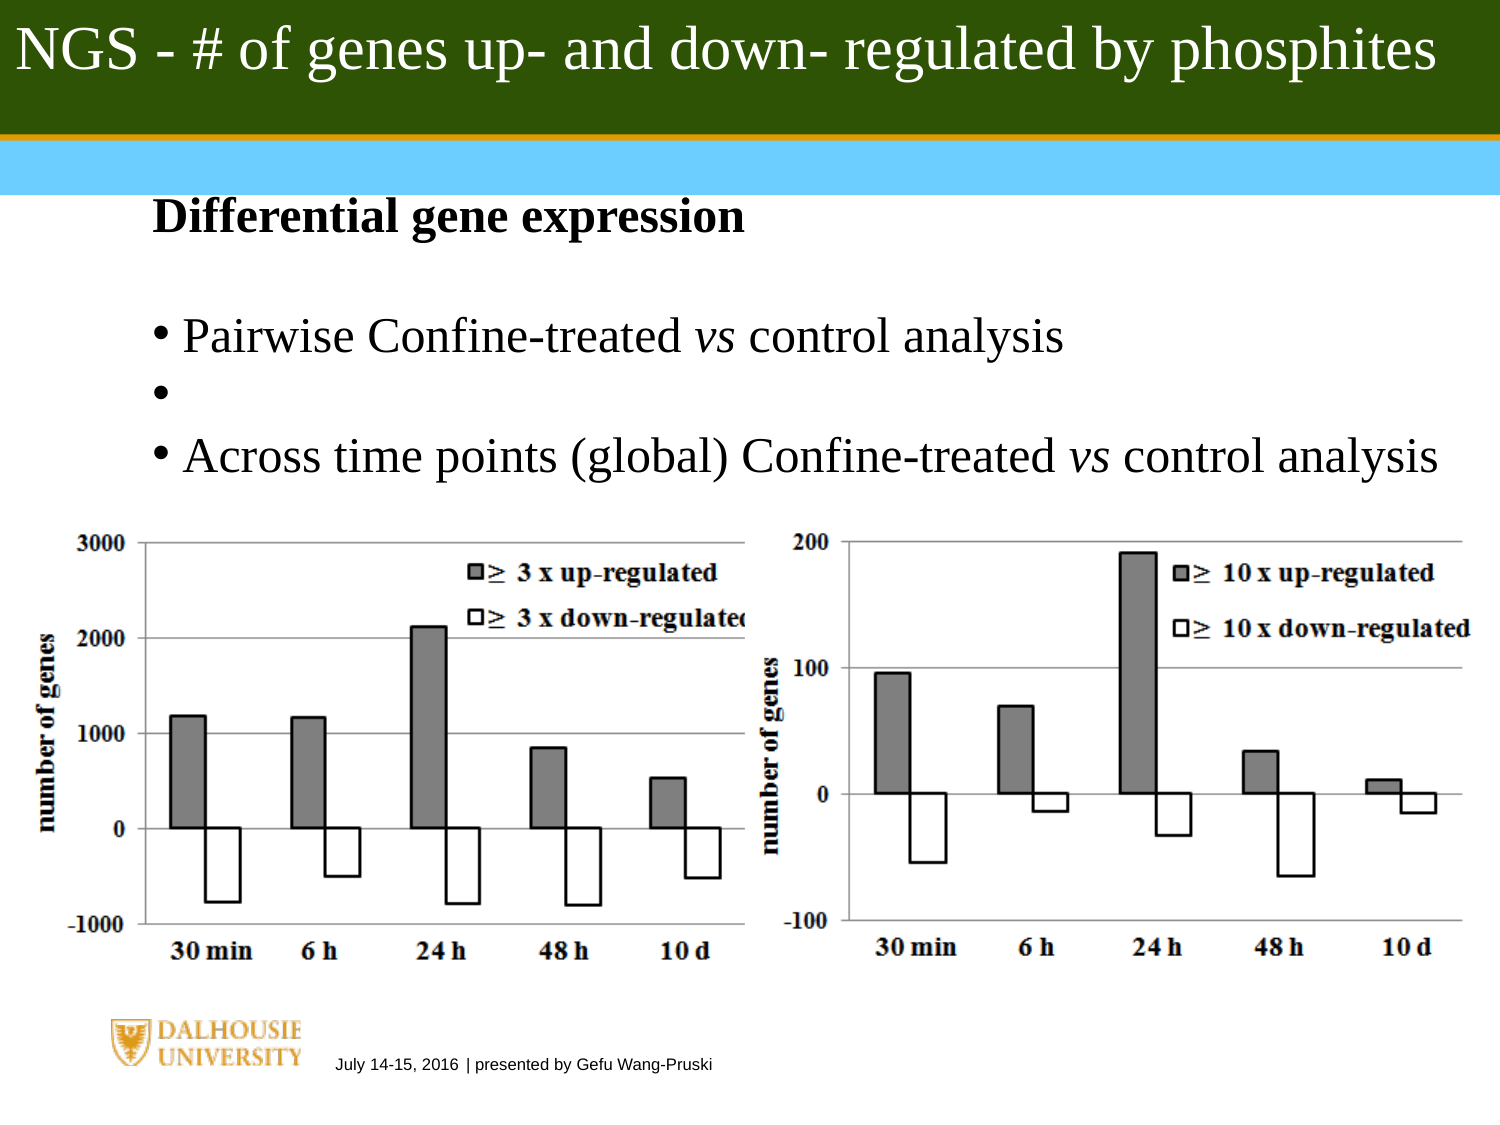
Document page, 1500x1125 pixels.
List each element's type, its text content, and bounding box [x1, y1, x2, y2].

title NGS - # of genes up- and down- regulated by phosphites [0, 0, 1500, 138]
picture [24, 517, 1496, 975]
text_box Differential gene expression Pairwise Confine-treated vs control analysis Across time points (global) Confine-treated vs control analysis [137, 175, 1467, 490]
